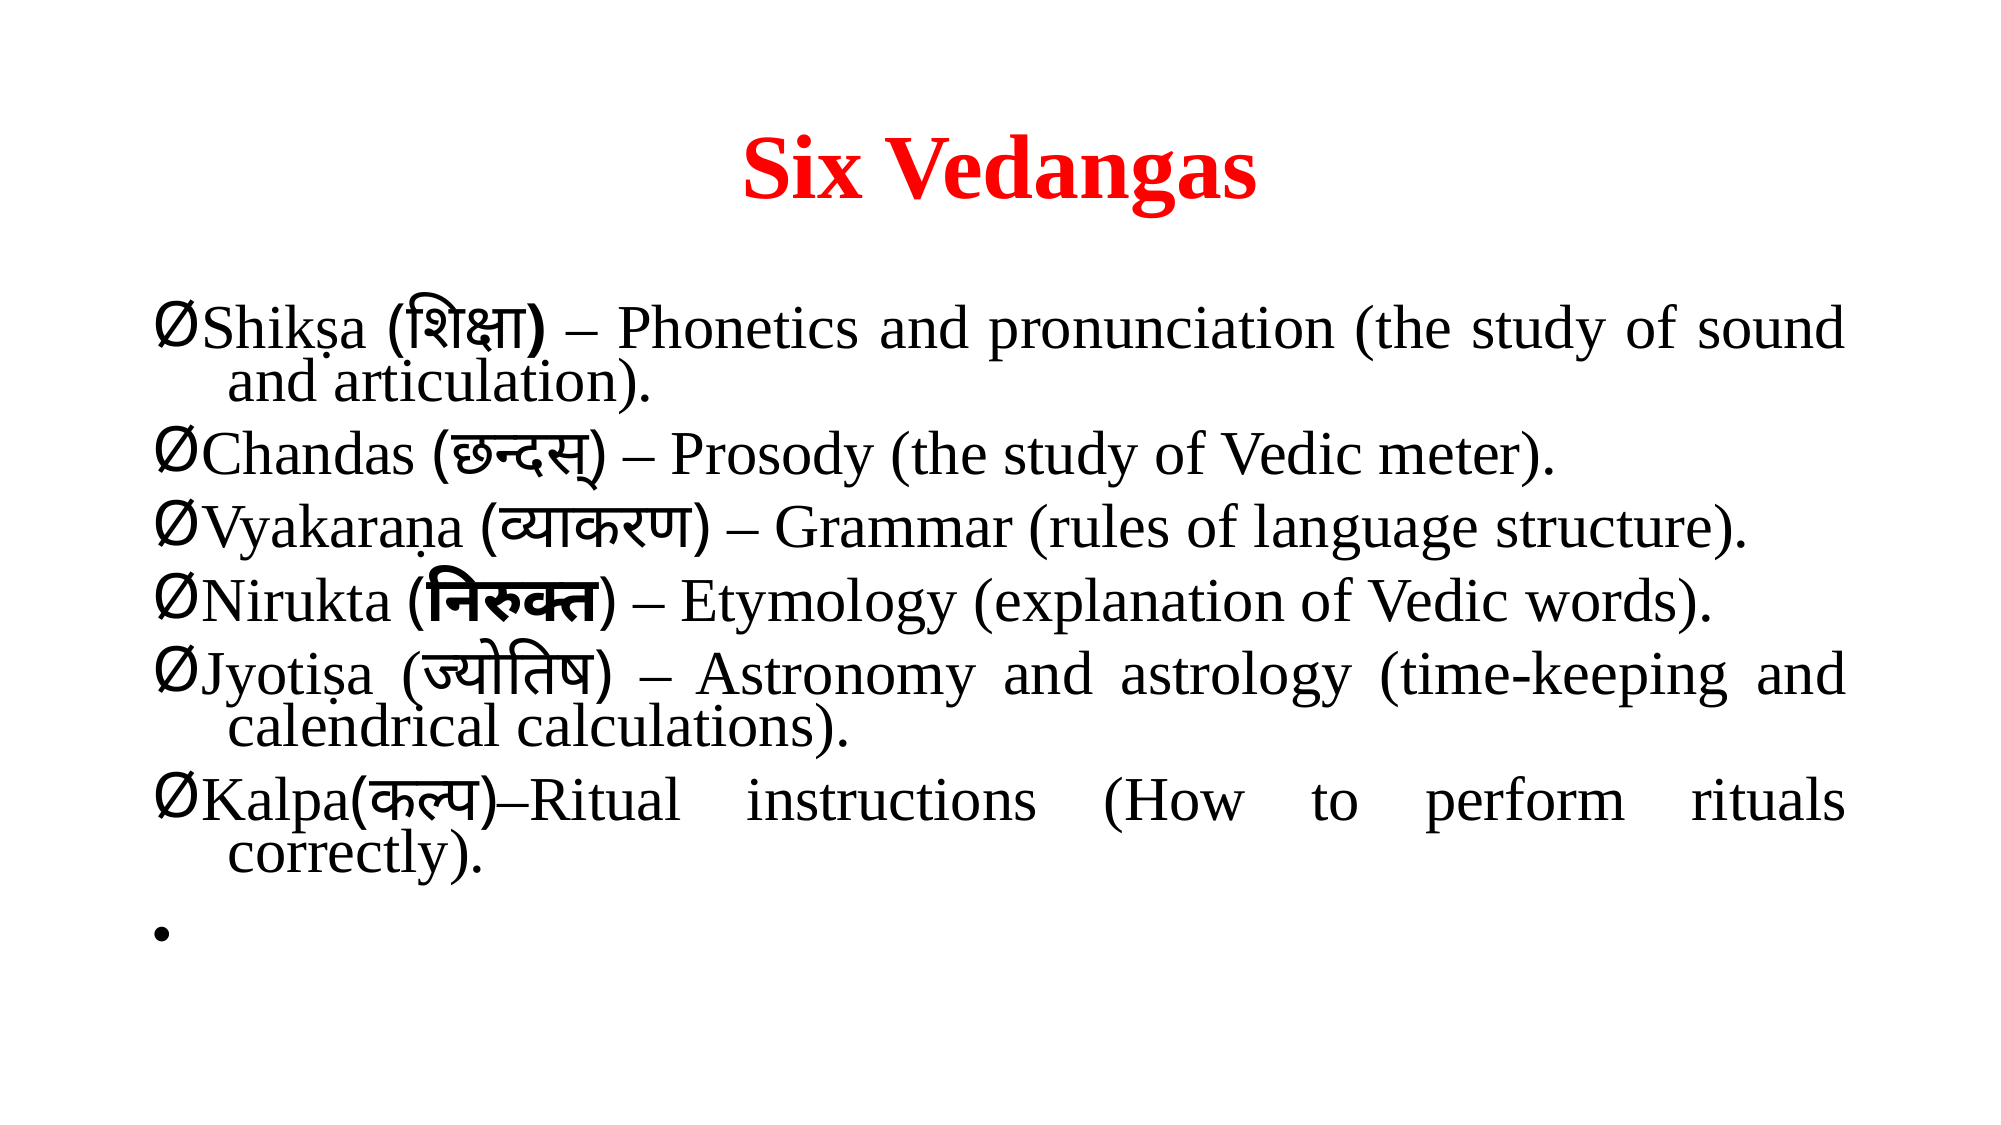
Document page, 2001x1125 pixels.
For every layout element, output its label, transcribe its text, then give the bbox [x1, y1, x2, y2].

list Shikṣa (शिक्षा) – Phonetics and pronunciation (the study of sound and articulation). Chandas (छन्दस्) – Prosody (the study of Vedic meter). Vyakaraṇa (व्याकरण) – Grammar (rules of language structure). Nirukta (निरुक्त) – Etymology (explanation of Vedic words). Jyotiṣa (ज्योतिष) – Astronomy and astrology (time-keeping and calendrical calculations). Kalpa(कल्प)–Ritual instructions (How to perform rituals correctly). [137, 299, 1863, 1014]
title Six Vedangas [137, 59, 1863, 278]
